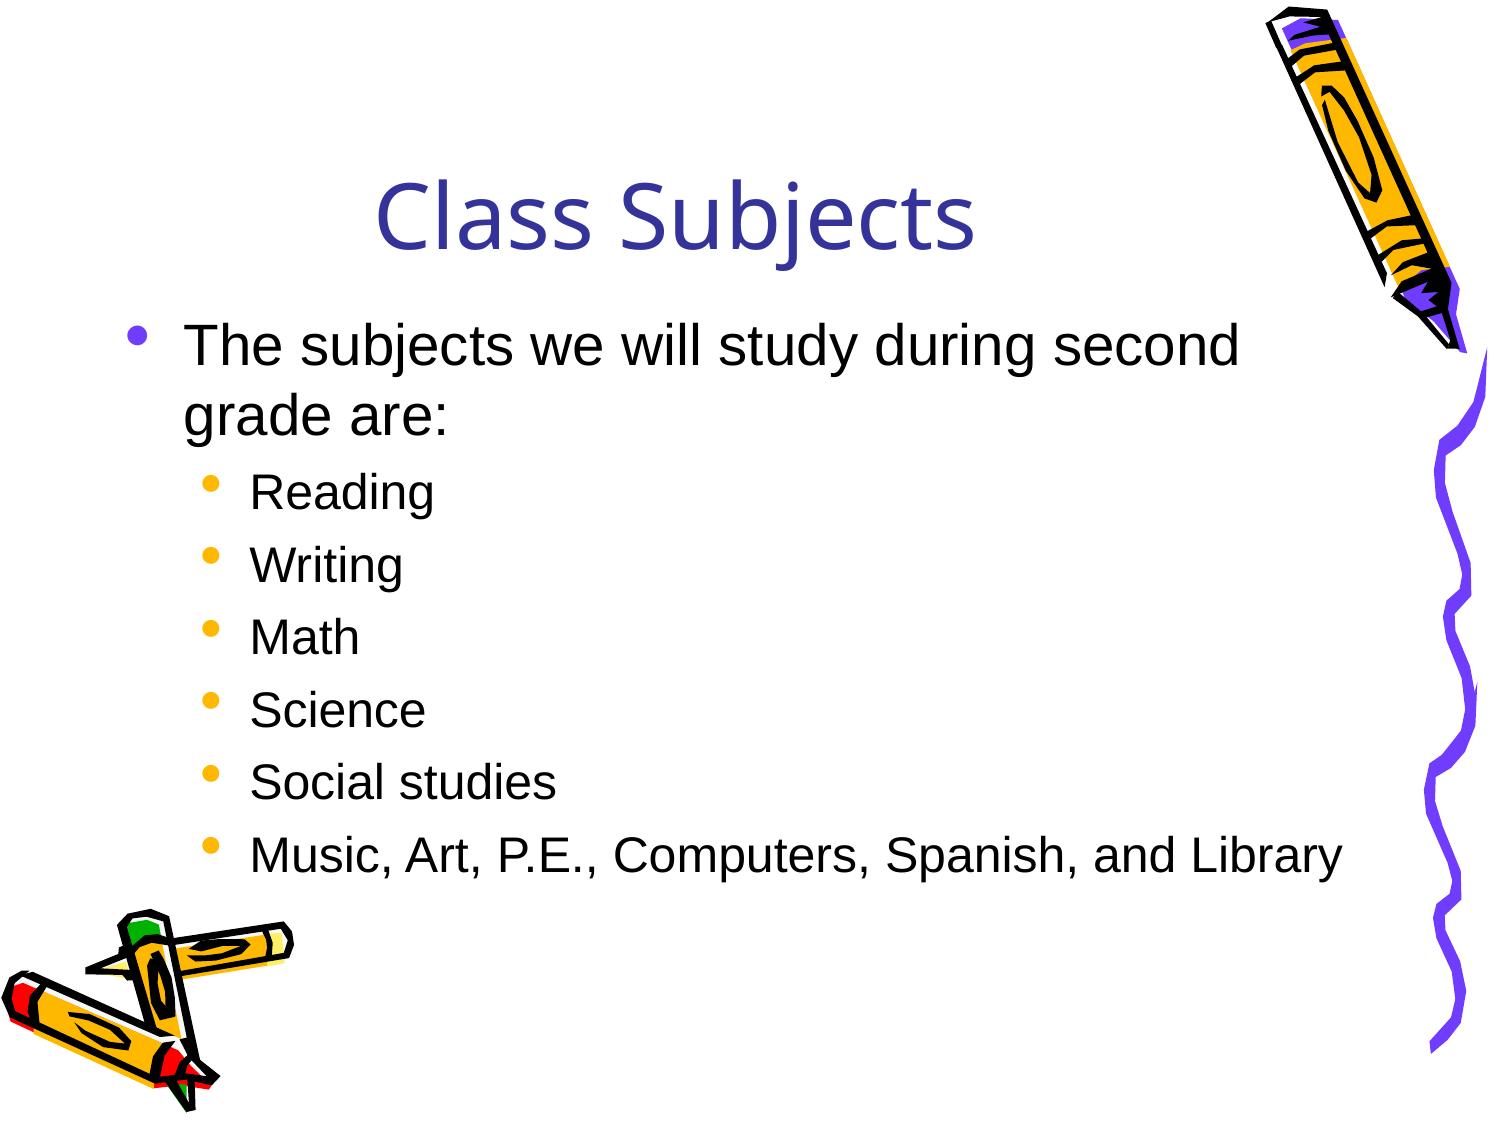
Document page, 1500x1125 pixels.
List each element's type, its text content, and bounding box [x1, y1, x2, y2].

list The subjects we will study during second grade are: Reading Writing Math Science Social studies Music, Art, P.E., Computers, Spanish, and Library [112, 299, 1375, 901]
title Class Subjects [112, 62, 1240, 275]
